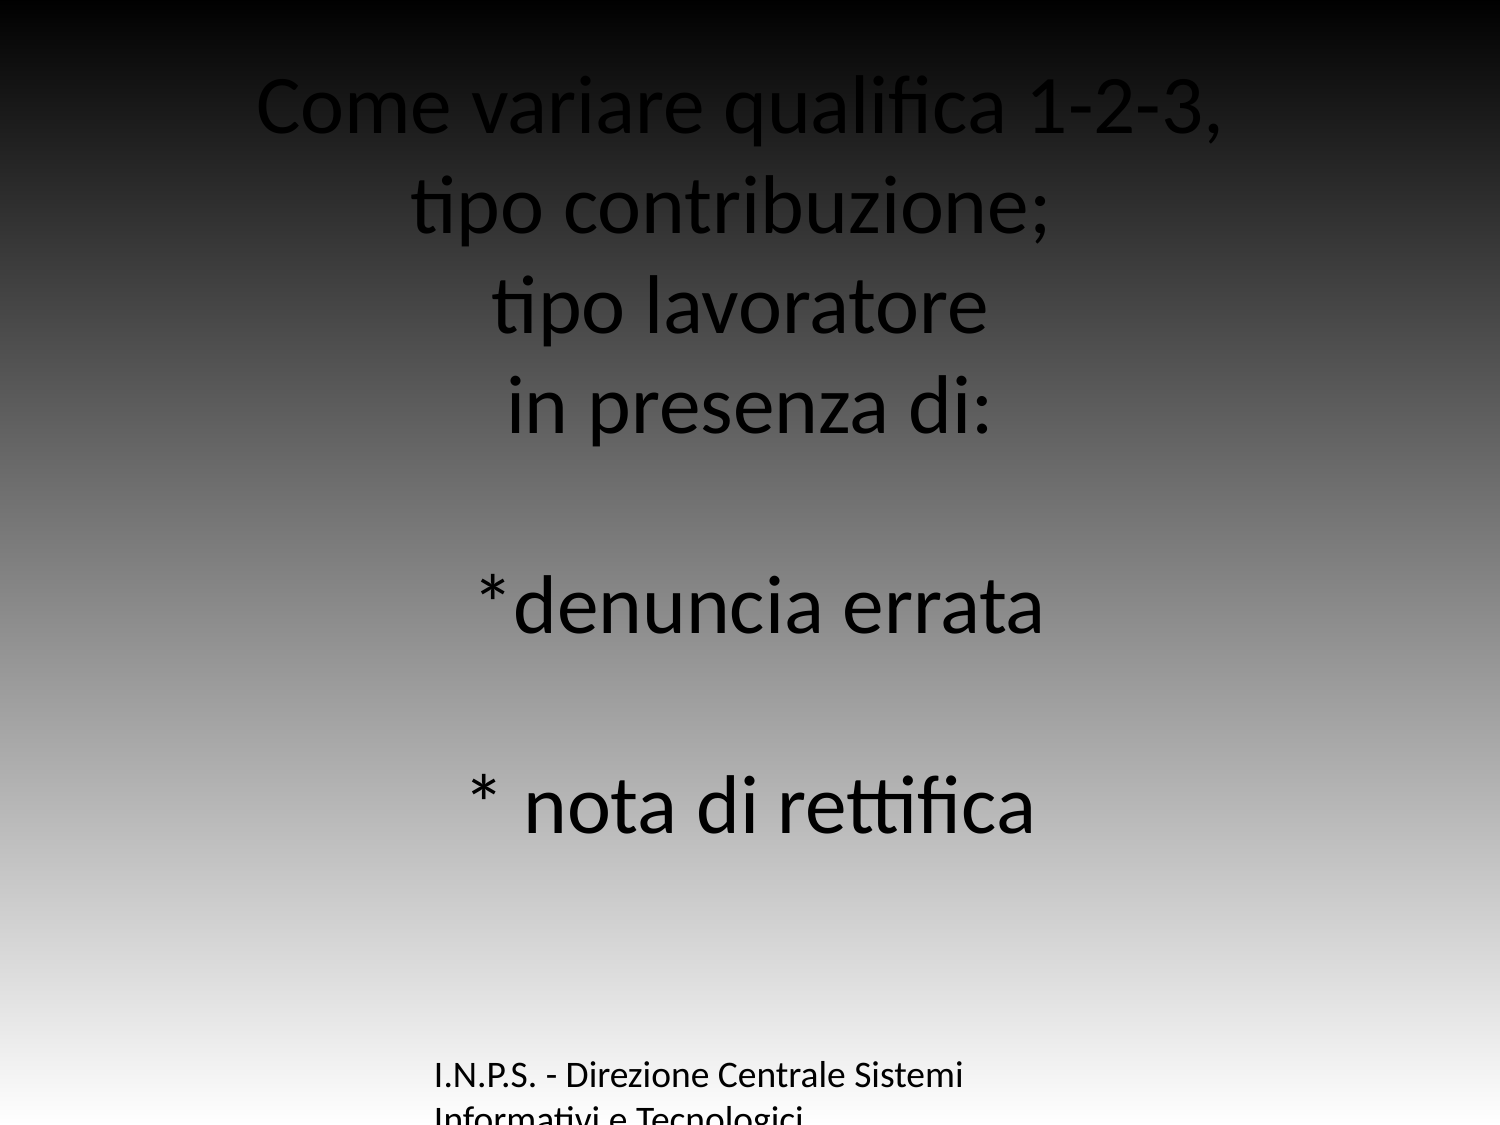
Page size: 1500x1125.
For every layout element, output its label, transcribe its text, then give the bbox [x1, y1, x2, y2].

footer I.N.P.S. - Direzione Centrale Sistemi Informativi e Tecnologici [419, 1042, 1069, 1103]
title Come variare qualifica 1-2-3, tipo contribuzione; tipo lavoratore in presenza di: *denuncia errata * nota di rettifica [112, 42, 1388, 1035]
